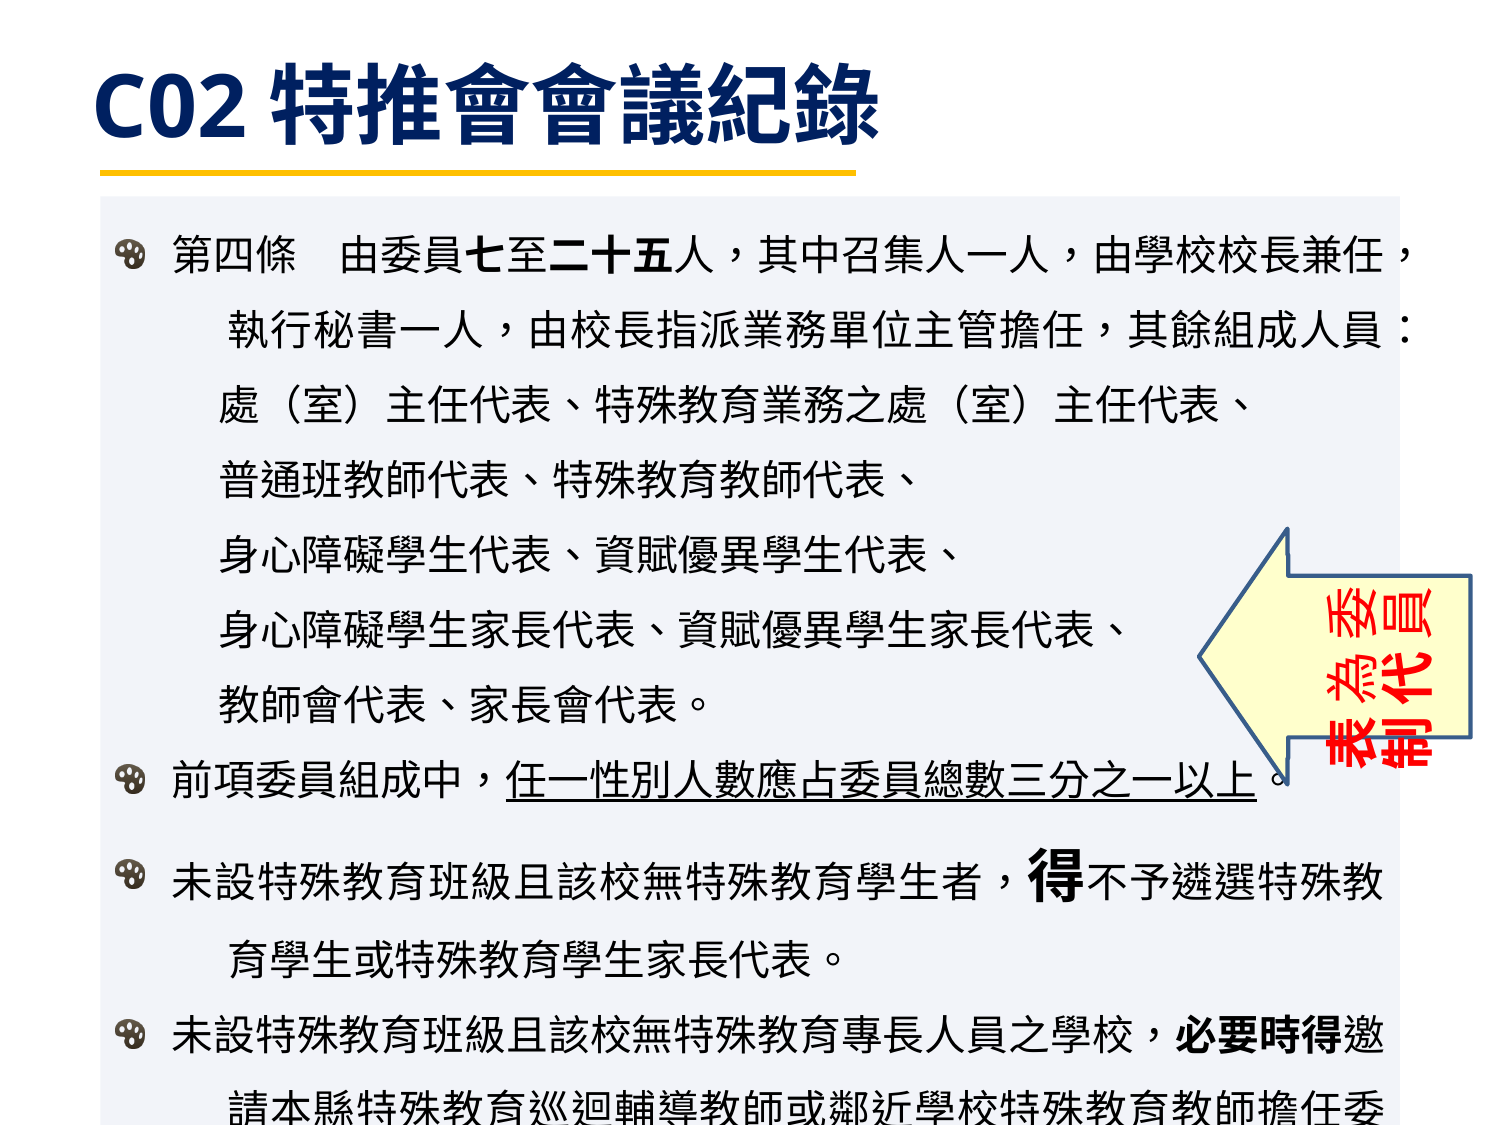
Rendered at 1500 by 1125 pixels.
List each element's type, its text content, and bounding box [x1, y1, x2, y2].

text_box C02特推會會議紀錄 [76, 42, 890, 164]
text_box 第四條 由委員七至二十五人，其中召集人一人，由學校校長兼任，執行秘書一人，由校長指派業務單位主管擔任，其餘組成人員： 處（室）主任代表、特殊教育業務之處（室）主任代表、 普通班教師代表、特殊教育教師代表、 身心障礙學生代表、資賦優異學生代表、 身心障礙學生家長代表、資賦優異學生家長代表、 教師會代表、家長會代表。 前項委員組成中，任一性別人數應占委員總數三分之一以上。 未設特殊教育班級且該校無特殊教育學生者，得不予遴選特殊教育學生或特殊教育學生家長代表。 未設特殊教育班級且該校無特殊教育專長人員之學校，必要時得邀請本縣特殊教育巡迴輔導教師或鄰近學校特殊教育教師擔任委員。 [100, 196, 1400, 1125]
text_box 委員為代表制 [1198, 528, 1471, 785]
